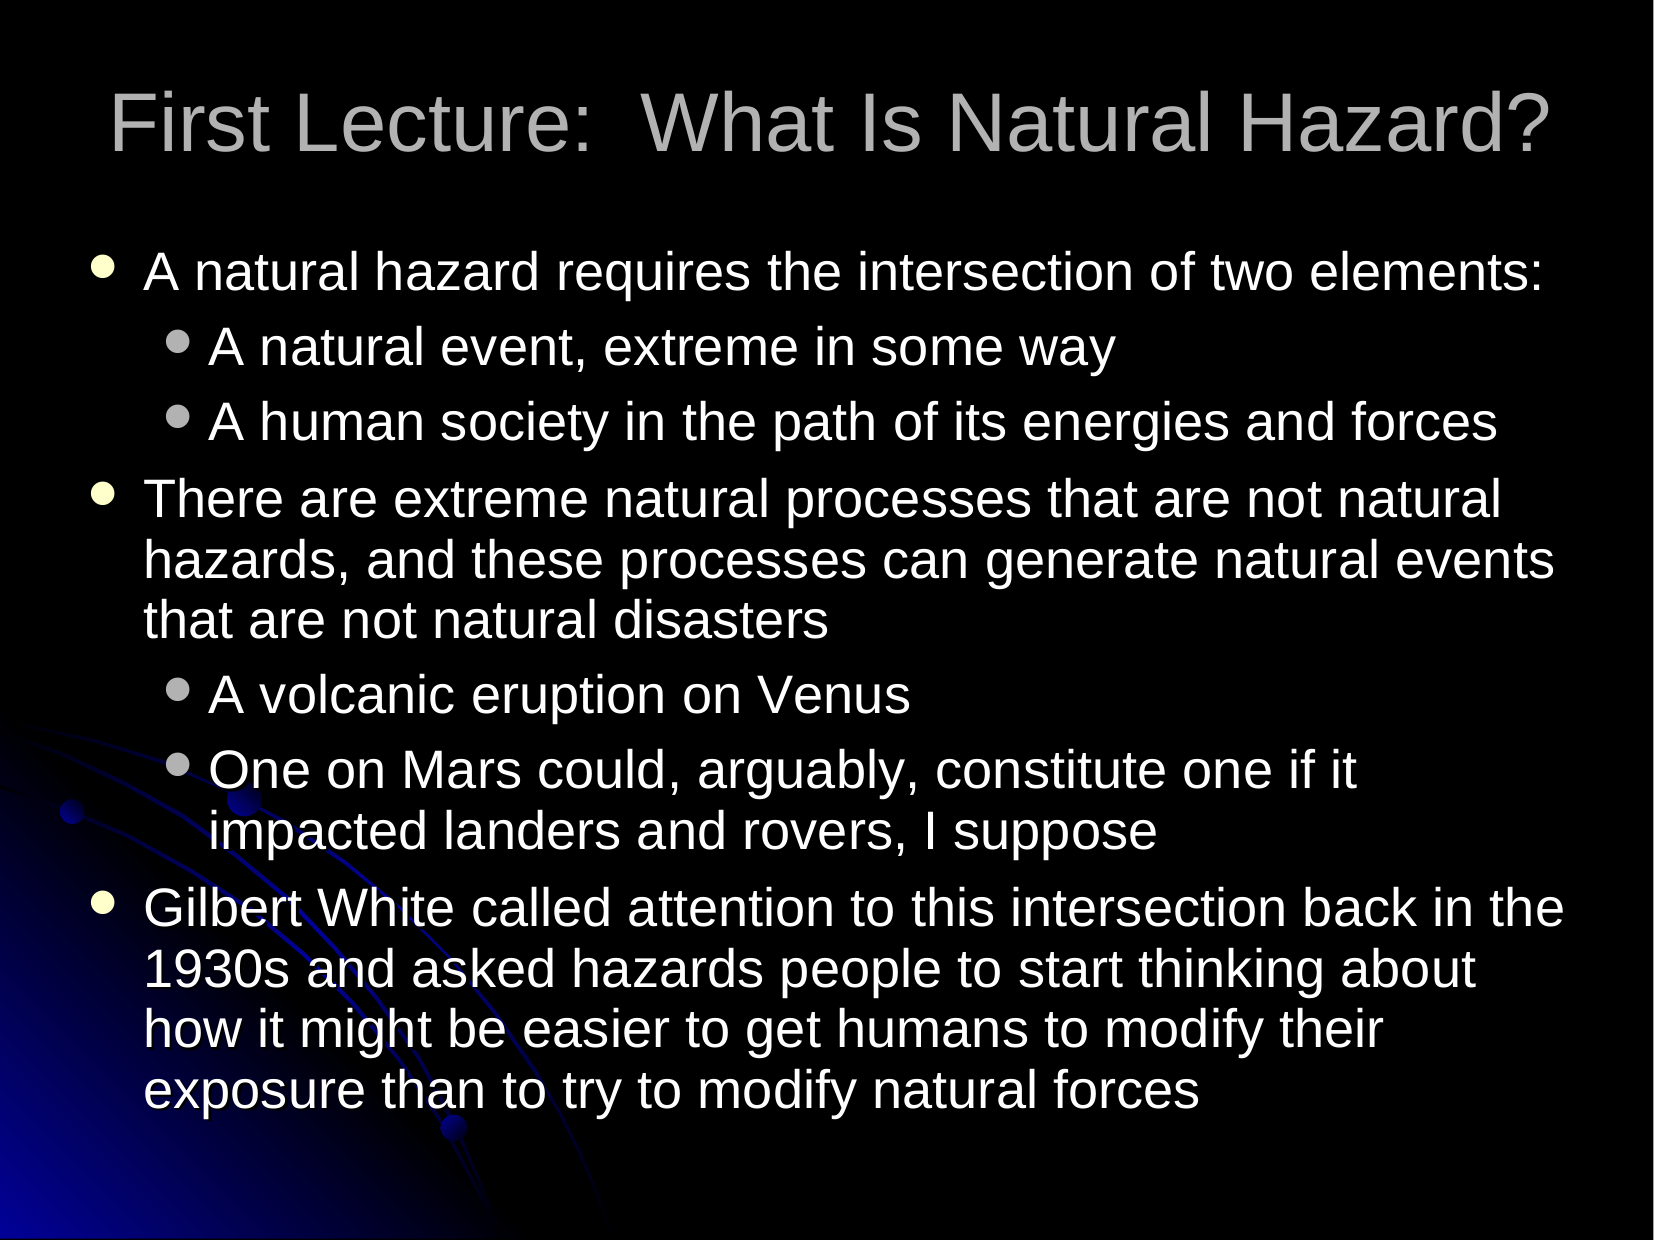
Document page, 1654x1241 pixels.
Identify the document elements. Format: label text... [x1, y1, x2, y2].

list A natural hazard requires the intersection of two elements: A natural event, extreme in some way A human society in the path of its energies and forces There are extreme natural processes that are not natural hazards, and these processes can generate natural events that are not natural disasters A volcanic eruption on Venus One on Mars could, arguably, constitute one if it impacted landers and rovers, I suppose Gilbert White called attention to this intersection back in the 1930s and asked hazards people to start thinking about how it might be easier to get humans to modify their exposure than to try to modify natural forces [87, 150, 1576, 1197]
title First Lecture: What Is Natural Hazard? [87, 19, 1576, 150]
